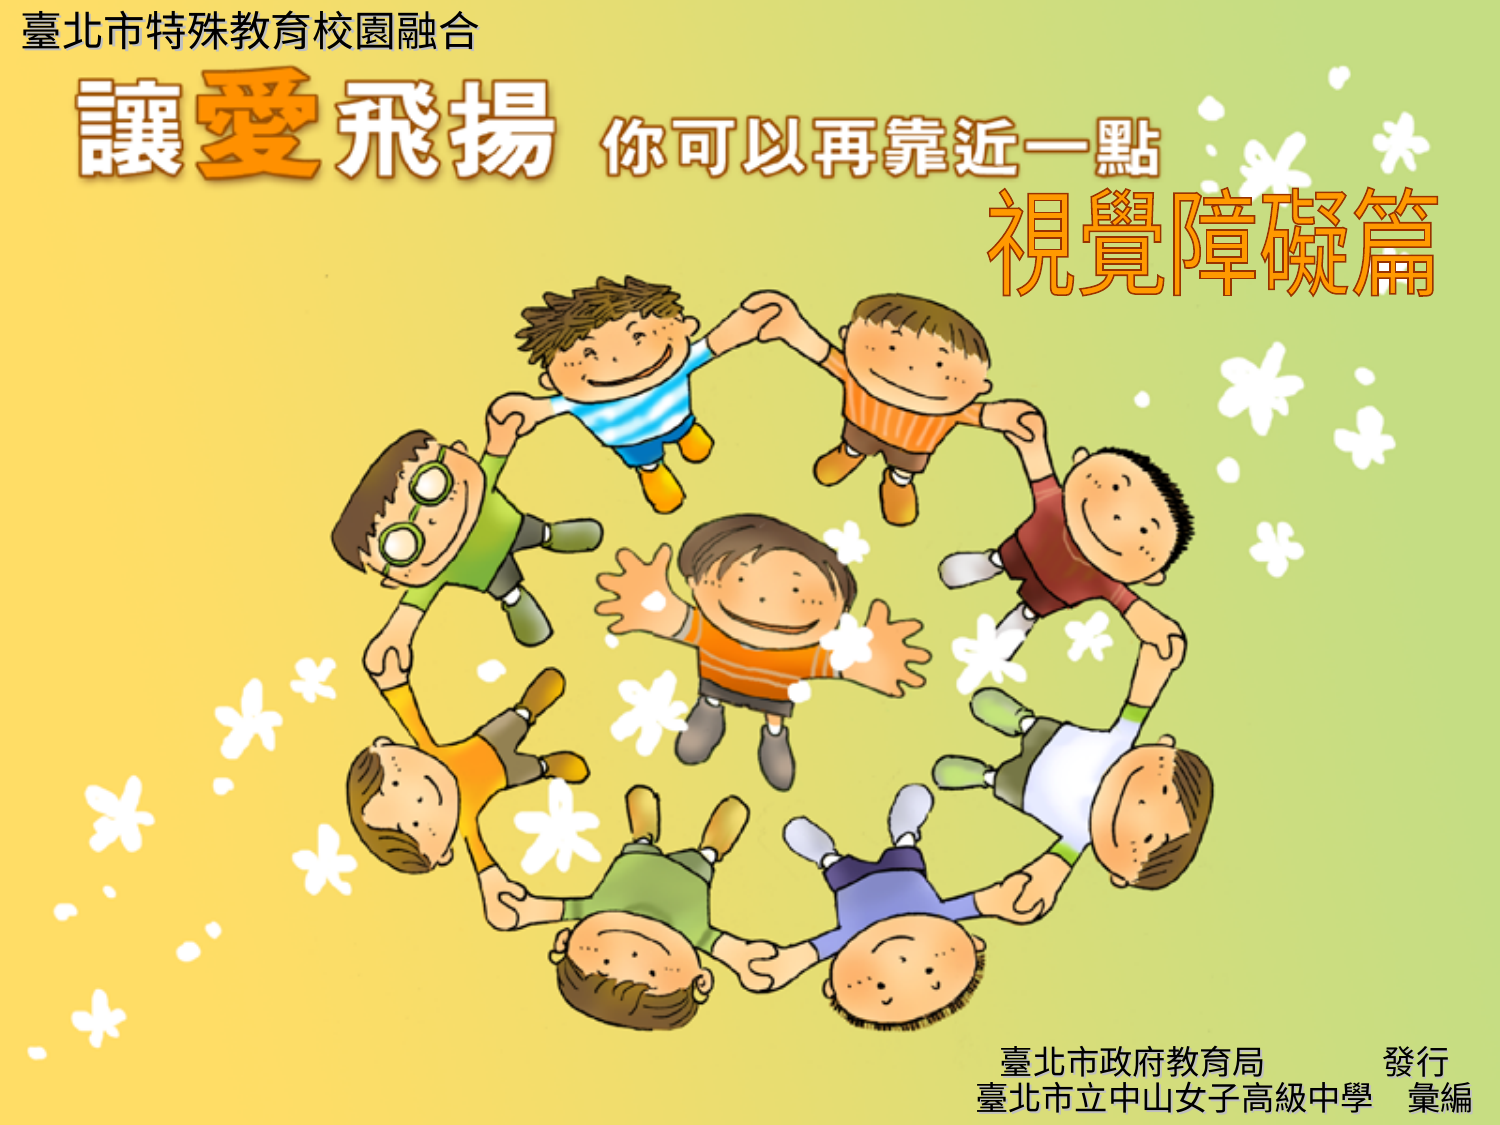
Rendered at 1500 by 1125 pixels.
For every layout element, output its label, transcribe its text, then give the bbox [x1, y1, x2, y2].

text_box 視覺障礙篇 [1083, 188, 1161, 243]
text_box 視覺障礙篇 [987, 188, 1024, 296]
text_box 視覺障礙篇 [1261, 188, 1348, 296]
text_box 視覺障礙篇 [1199, 229, 1255, 296]
text_box 視覺障礙篇 [1174, 192, 1202, 296]
text_box 視覺障礙篇 [1353, 187, 1438, 296]
picture [0, 0, 1500, 1125]
title 臺北市特殊教育校園融合 [0, 0, 500, 63]
text_box 視覺障礙篇 [1079, 236, 1164, 296]
text_box 視覺障礙篇 [1354, 187, 1396, 220]
text_box 視覺障礙篇 [1017, 193, 1074, 296]
text_box 視覺障礙篇 [1199, 187, 1255, 224]
text_box 臺北市政府教育局 發行 臺北市立中山女子高級中學 彙編 [949, 1037, 1500, 1125]
